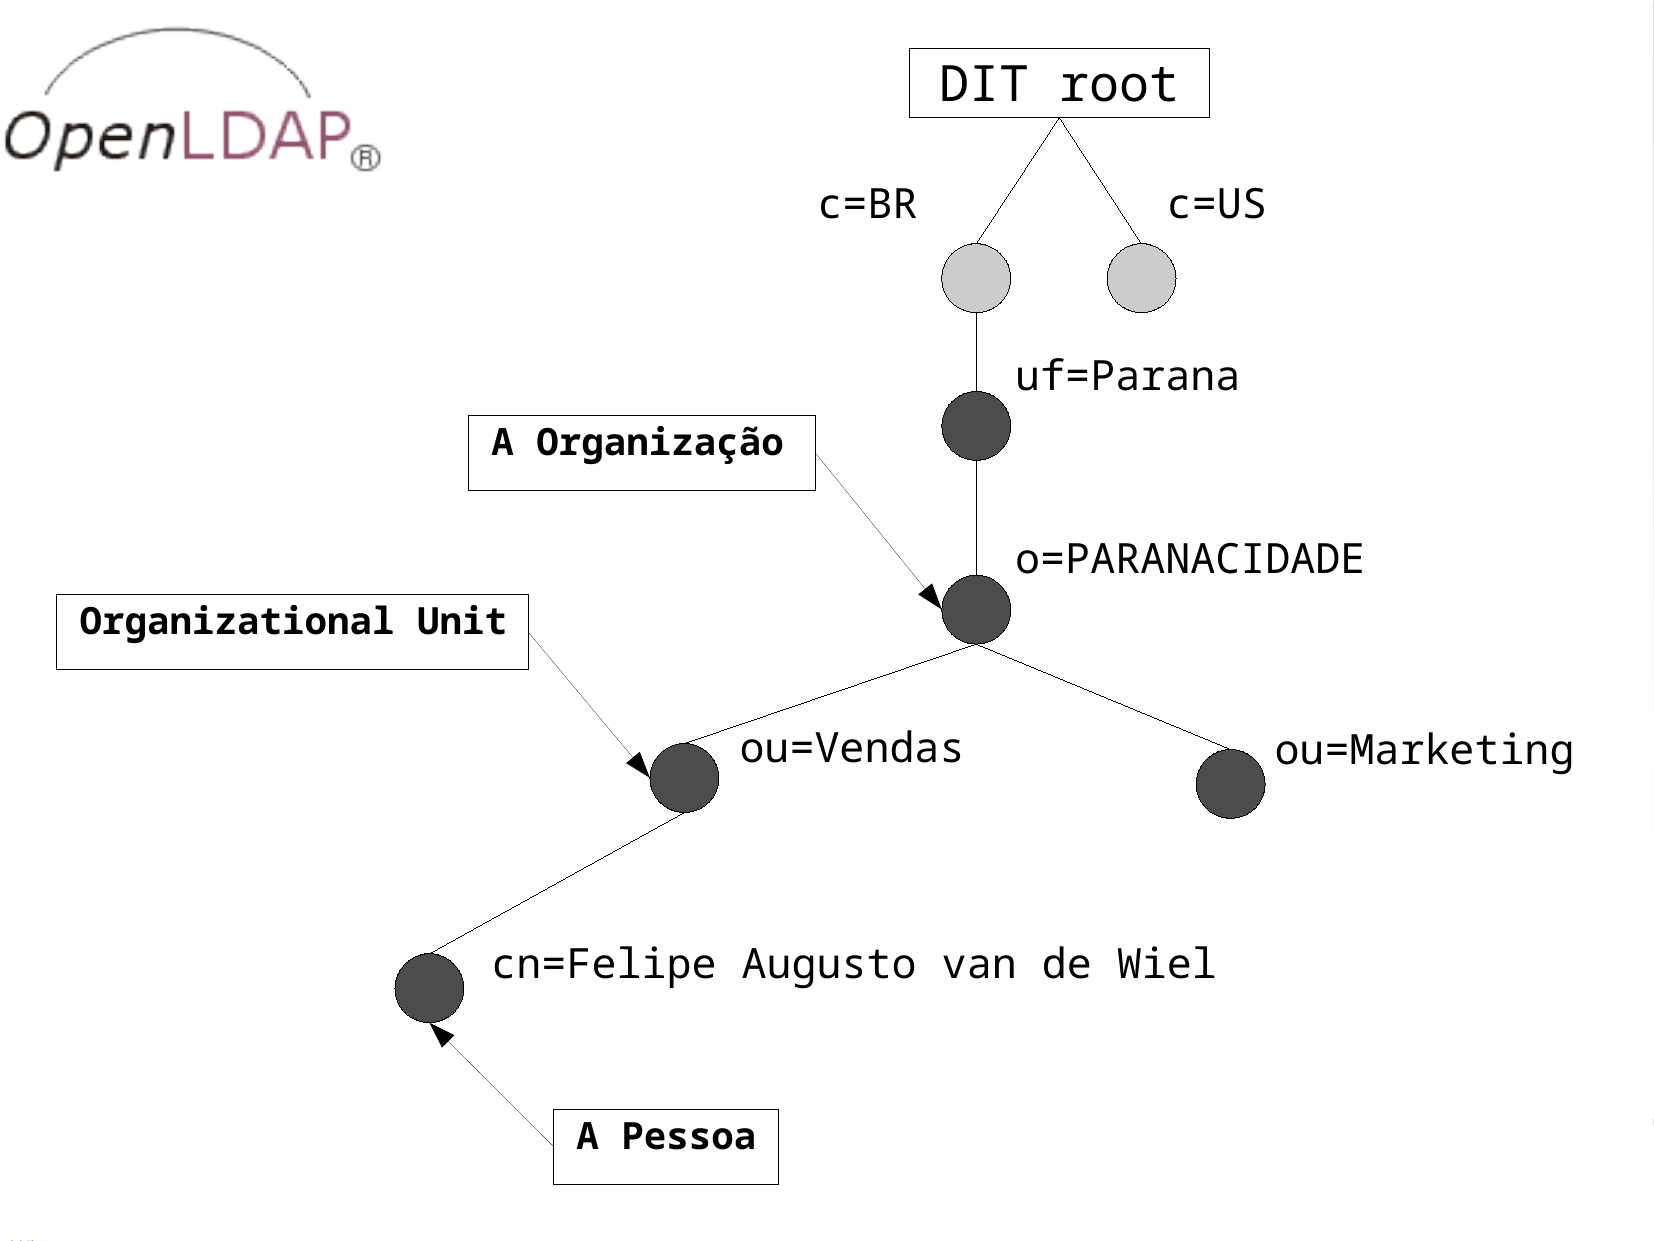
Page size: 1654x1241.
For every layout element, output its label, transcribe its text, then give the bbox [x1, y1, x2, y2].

text_box A Pessoa [553, 1109, 779, 1185]
text_box DIT root [909, 48, 1210, 118]
text_box c=BR [817, 173, 918, 232]
picture [0, 0, 397, 200]
text_box Organizational Unit [56, 594, 529, 670]
text_box [0, 0, 1654, 1241]
text_box ou=Marketing [1274, 719, 1575, 778]
text_box A Organização [468, 415, 816, 491]
text_box c=US [1166, 173, 1267, 232]
text_box uf=Parana [1015, 345, 1241, 404]
text_box cn=Felipe Augusto van de Wiel [491, 933, 1217, 992]
text_box o=PARANACIDADE [1015, 529, 1366, 587]
text_box ou=Vendas [739, 717, 965, 776]
